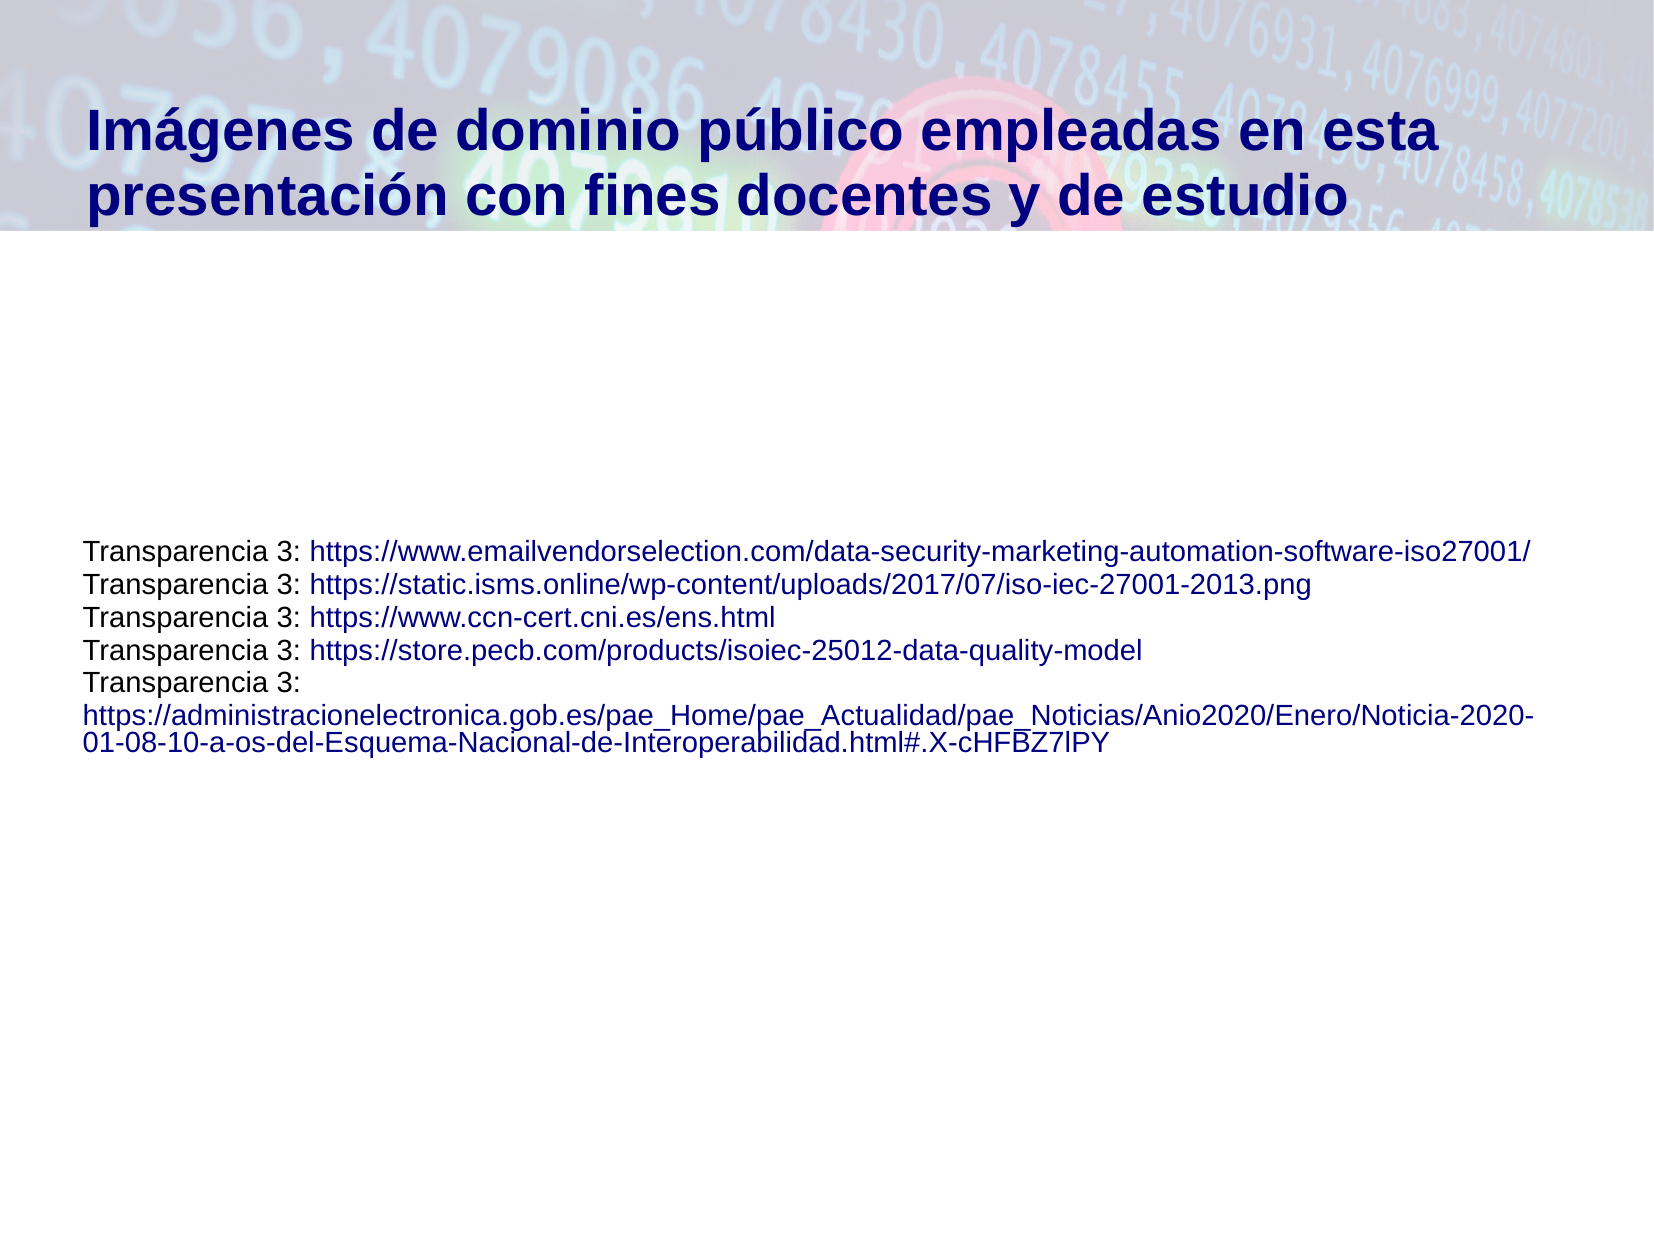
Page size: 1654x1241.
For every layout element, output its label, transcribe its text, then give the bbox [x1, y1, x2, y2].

text_box Imágenes de dominio público empleadas en esta presentación con fines docentes y de estudio [71, 90, 1654, 235]
picture [0, 0, 1654, 1241]
subtitle Transparencia 3: https://www.emailvendorselection.com/data-security-marketing-automation-software-iso27001/ Transparencia 3: https://static.isms.online/wp-content/uploads/2017/07/iso-iec-27001-2013.png Transparencia 3: https://www.ccn-cert.cni.es/ens.html Transparencia 3: https://store.pecb.com/products/isoiec-25012-data-quality-model Transparencia 3:https://administracionelectronica.gob.es/pae_Home/pae_Actualidad/pae_Noticias/Anio2020/Enero/Noticia-2020-01-08-10-a-os-del-Esquema-Nacional-de-Interoperabilidad.html#.X-cHFBZ7lPY [82, 290, 1538, 1010]
